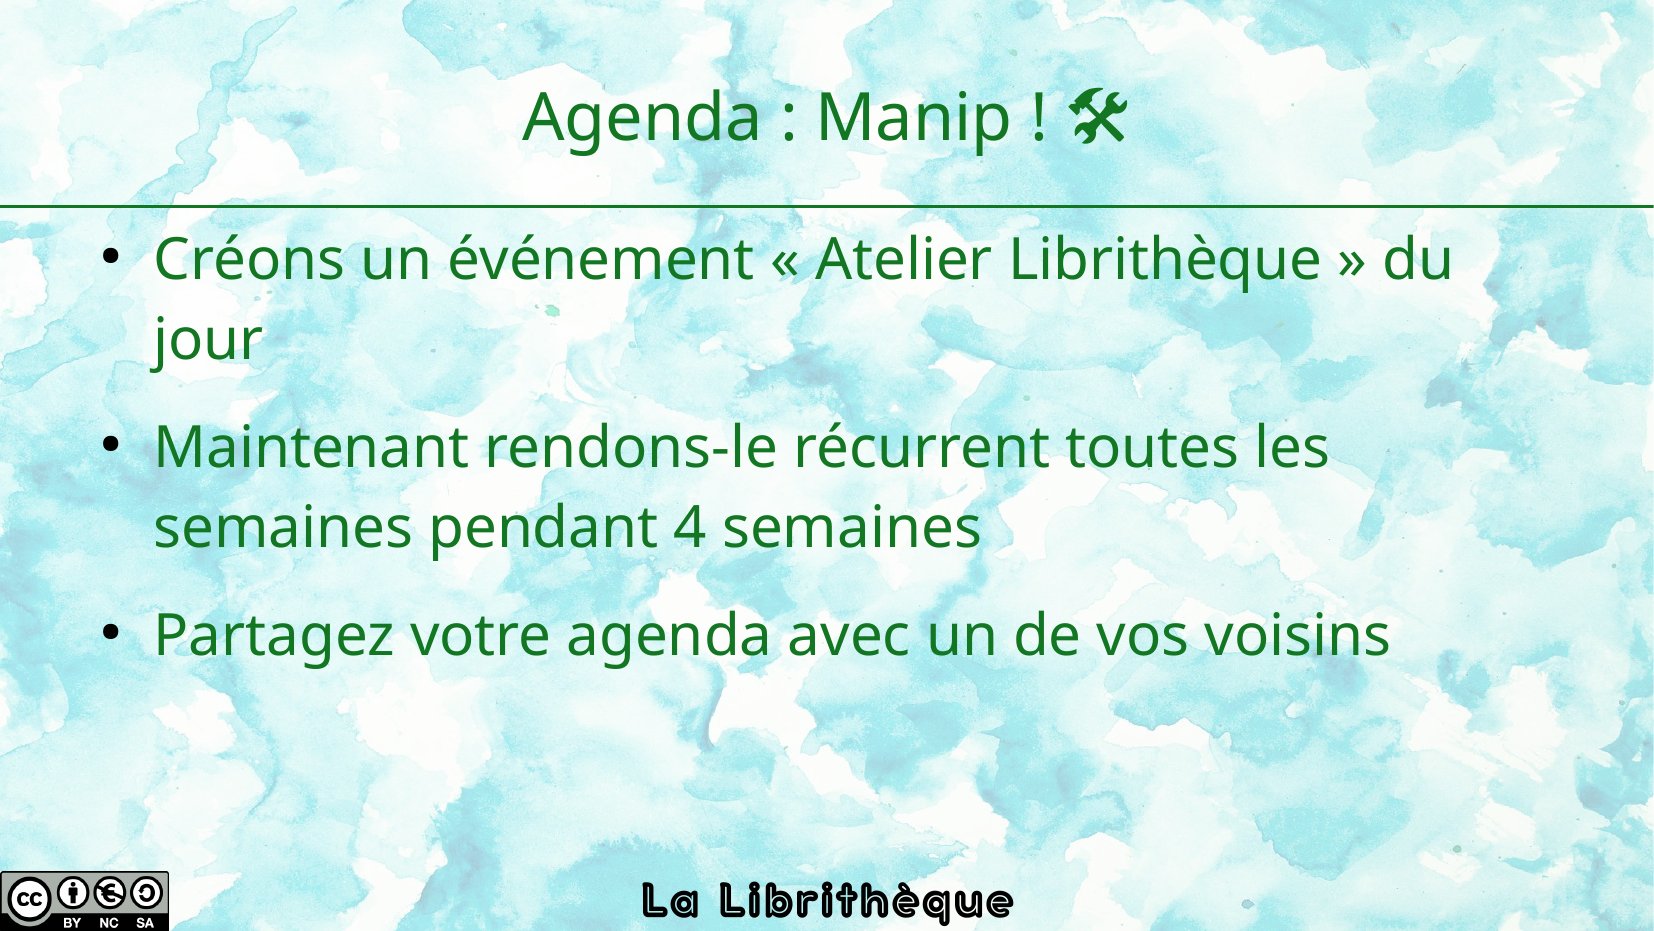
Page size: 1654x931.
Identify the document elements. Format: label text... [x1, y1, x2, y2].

picture [0, 871, 169, 931]
picture [628, 827, 1026, 931]
list Créons un événement « Atelier Librithèque » du jour Maintenant rendons-le récurrent toutes les semaines pendant 4 semaines Partagez votre agenda avec un de vos voisins [82, 217, 1571, 827]
title Agenda : Manip ! 🛠 [82, 37, 1571, 193]
